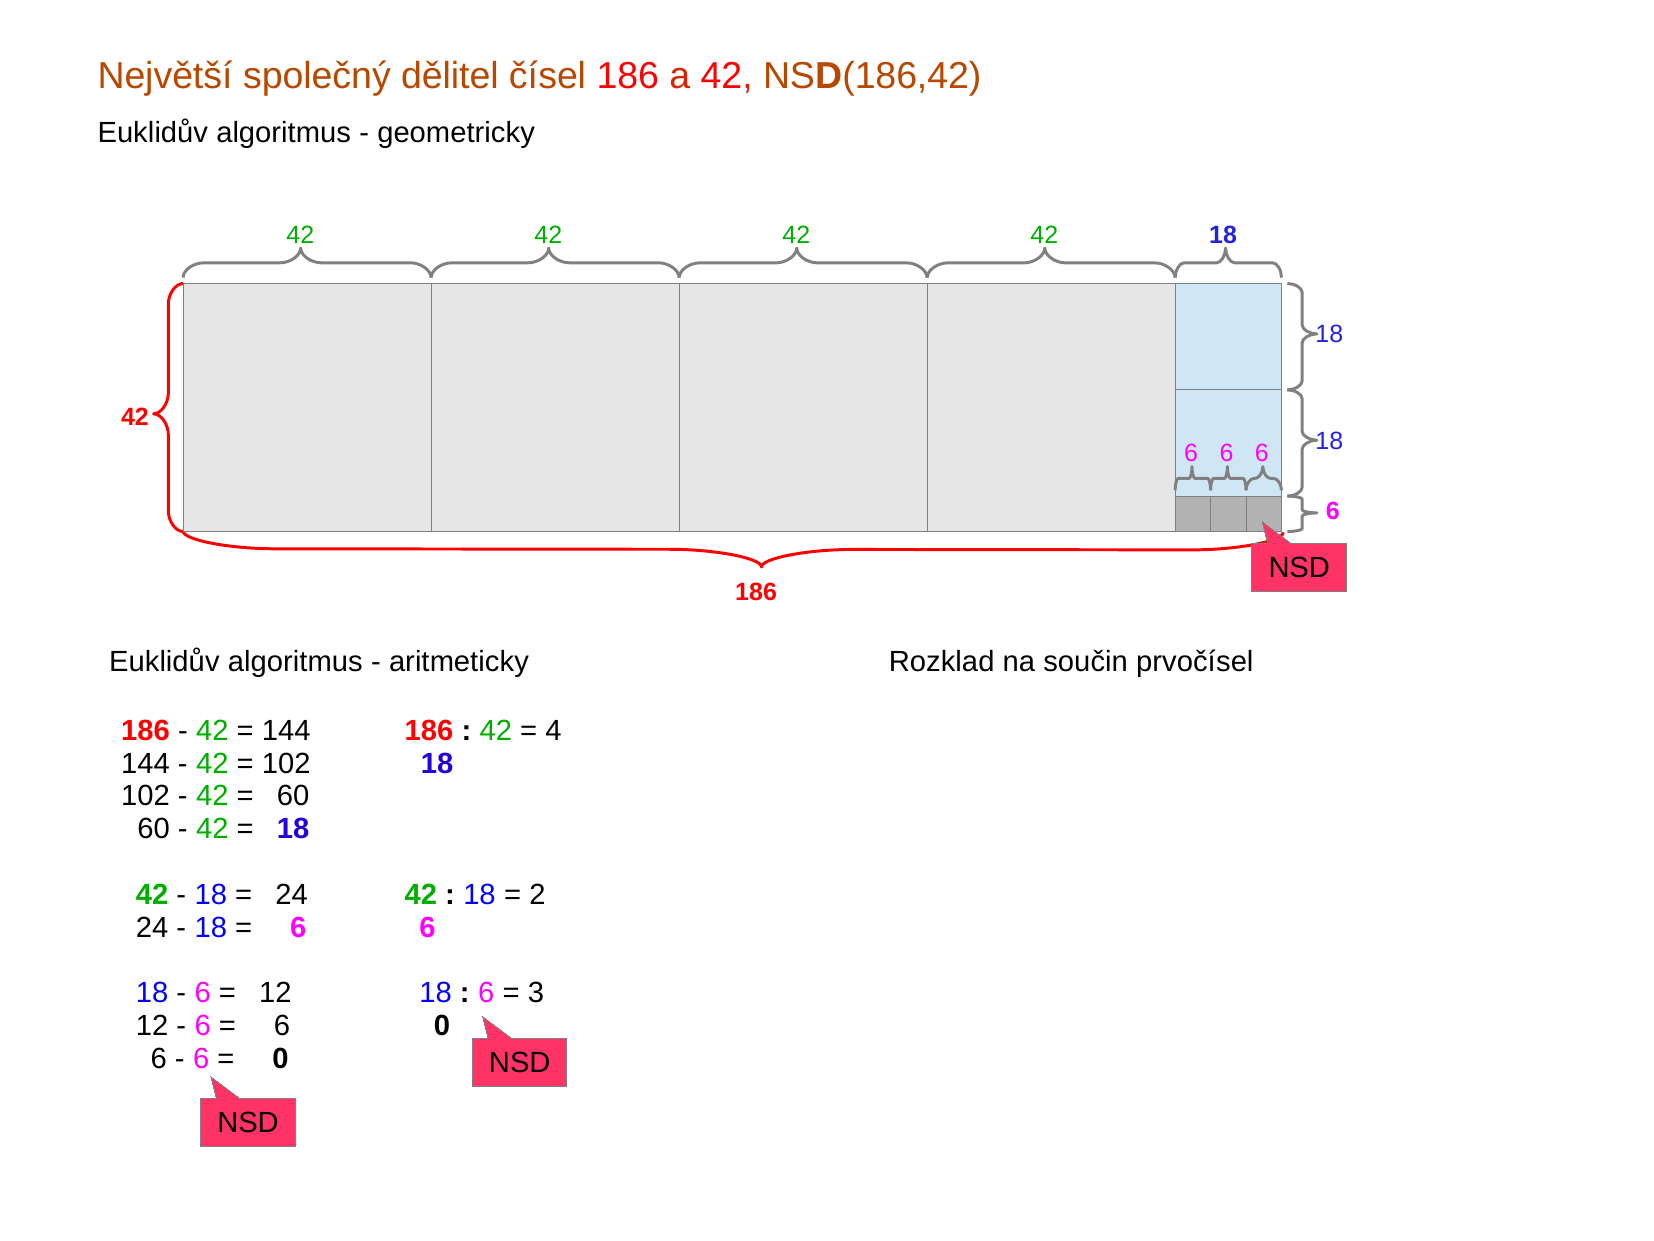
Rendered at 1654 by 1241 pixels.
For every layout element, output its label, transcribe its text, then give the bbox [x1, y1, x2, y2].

text_box 42 [767, 213, 826, 257]
text_box 42 [271, 213, 330, 257]
text_box 18 [1194, 213, 1252, 258]
text_box Rozklad na součin prvočísel [874, 637, 1394, 695]
text_box NSD [472, 1016, 567, 1087]
text_box Euklidův algoritmus - aritmeticky [94, 637, 615, 695]
text_box [183, 283, 1282, 532]
text_box Euklidův algoritmus - geometricky [82, 108, 1146, 166]
text_box NSD [1251, 521, 1347, 592]
text_box [1231, 474, 1258, 480]
text_box 42 [519, 213, 578, 257]
text_box 186 [720, 570, 793, 614]
text_box [1268, 474, 1282, 482]
text_box 6 [1240, 430, 1284, 474]
text_box 42 [106, 395, 164, 439]
text_box 6 [1204, 430, 1240, 474]
text_box 6 [1169, 431, 1204, 474]
text_box 18 [1300, 312, 1359, 356]
text_box 42 [1015, 213, 1074, 257]
text_box Největší společný dělitel čísel 186 a 42, NSD(186,42) [82, 47, 1595, 142]
text_box 186 - 42 = 144 144 - 42 = 102 102 - 42 = x60 060 - 42 = x18 x42 - 18 = x24 x24 - 18 = xx6 x18 - 6 = x12 x12 - 6 = xx6 xx6 - 6 = xx0 [106, 706, 355, 1086]
text_box 18 [1300, 418, 1359, 462]
text_box [1195, 474, 1224, 478]
text_box 6 [1311, 488, 1355, 533]
text_box 186 : 42 = 4 x18 x 42 : 18 = 2 x6 x18 : 6 = 3 xx0 [389, 706, 638, 1055]
text_box NSD [200, 1076, 296, 1147]
